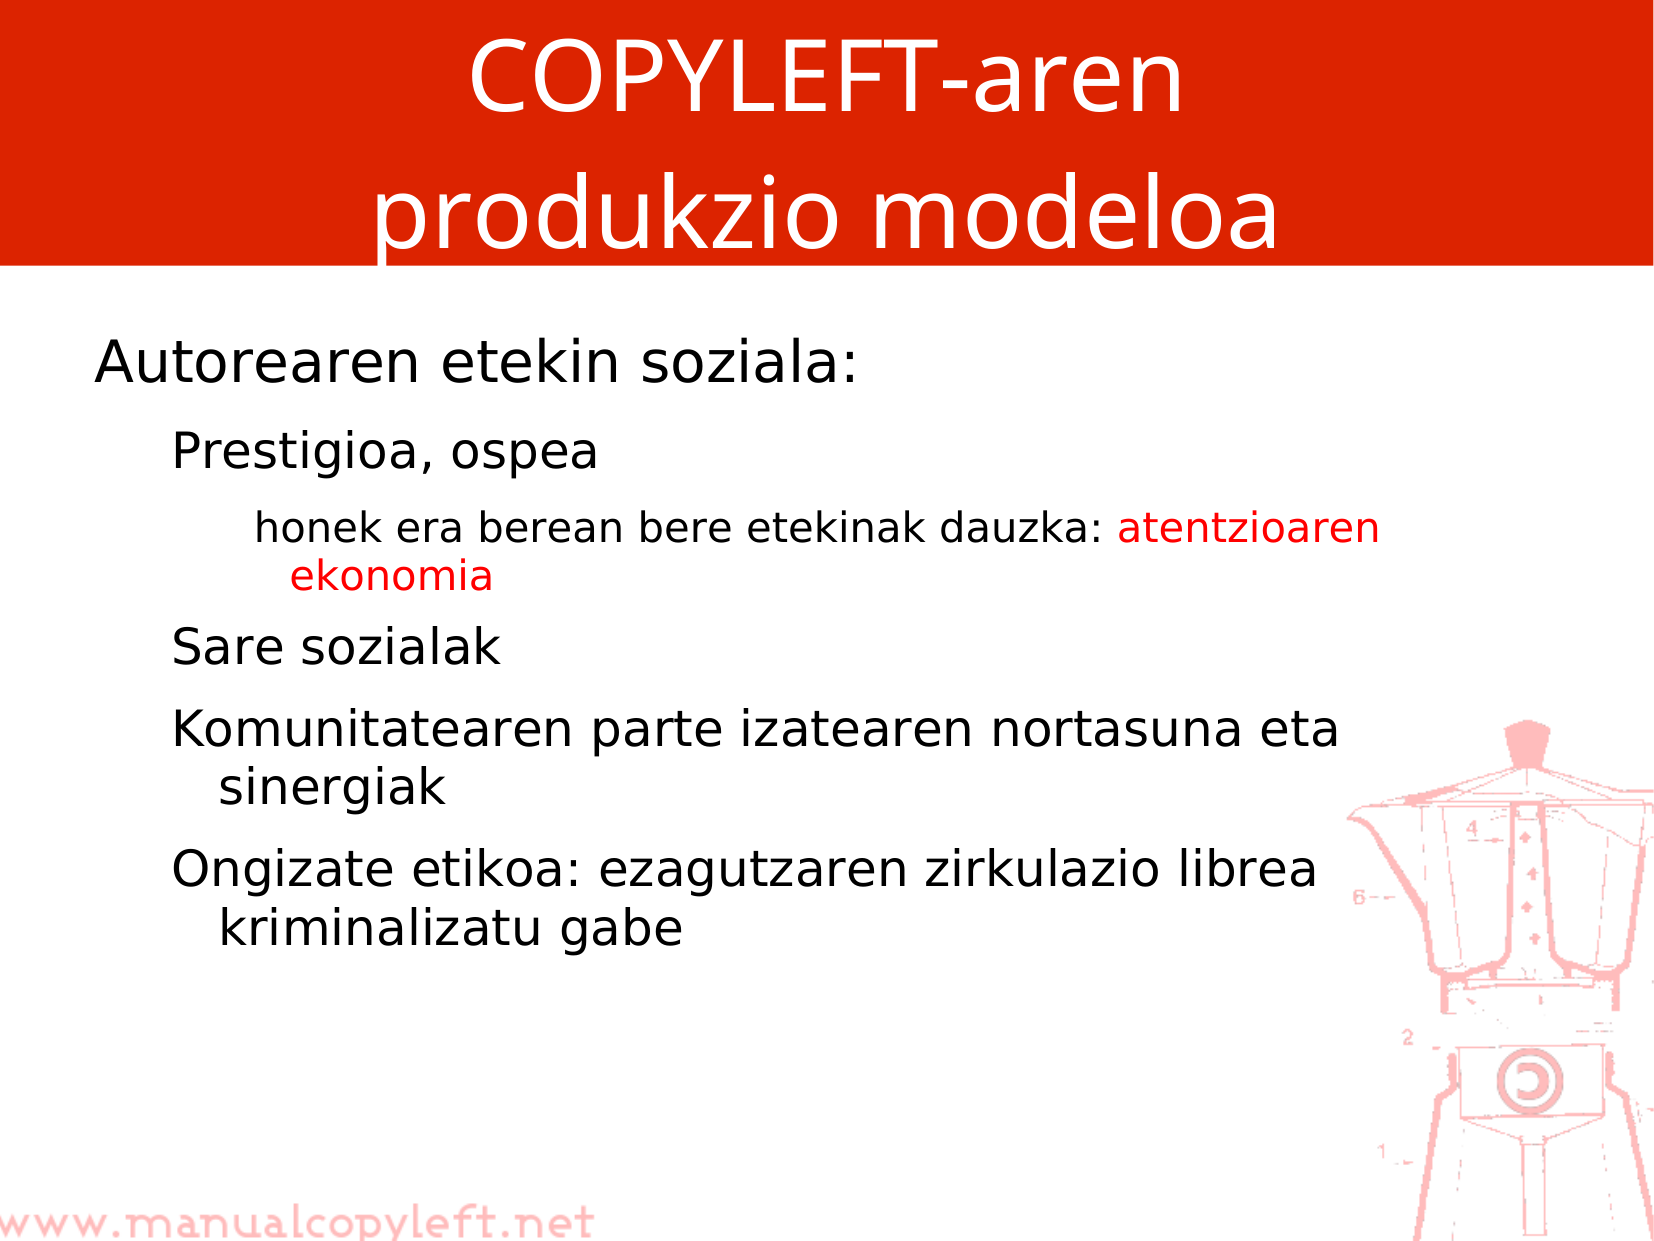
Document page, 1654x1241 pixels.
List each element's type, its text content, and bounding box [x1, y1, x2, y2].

picture [0, 266, 1654, 1241]
text_box [0, 0, 1654, 266]
list Autorearen etekin soziala: Prestigioa, ospea honek era berean bere etekinak dauzka: atentzioaren ekonomia Sare sozialak Komunitatearen parte izatearen nortasuna eta sinergiak Ongizate etikoa: ezagutzaren zirkulazio librea kriminalizatu gabe [76, 328, 1565, 1147]
title COPYLEFT-aren produkzio modeloa [82, 24, 1571, 258]
